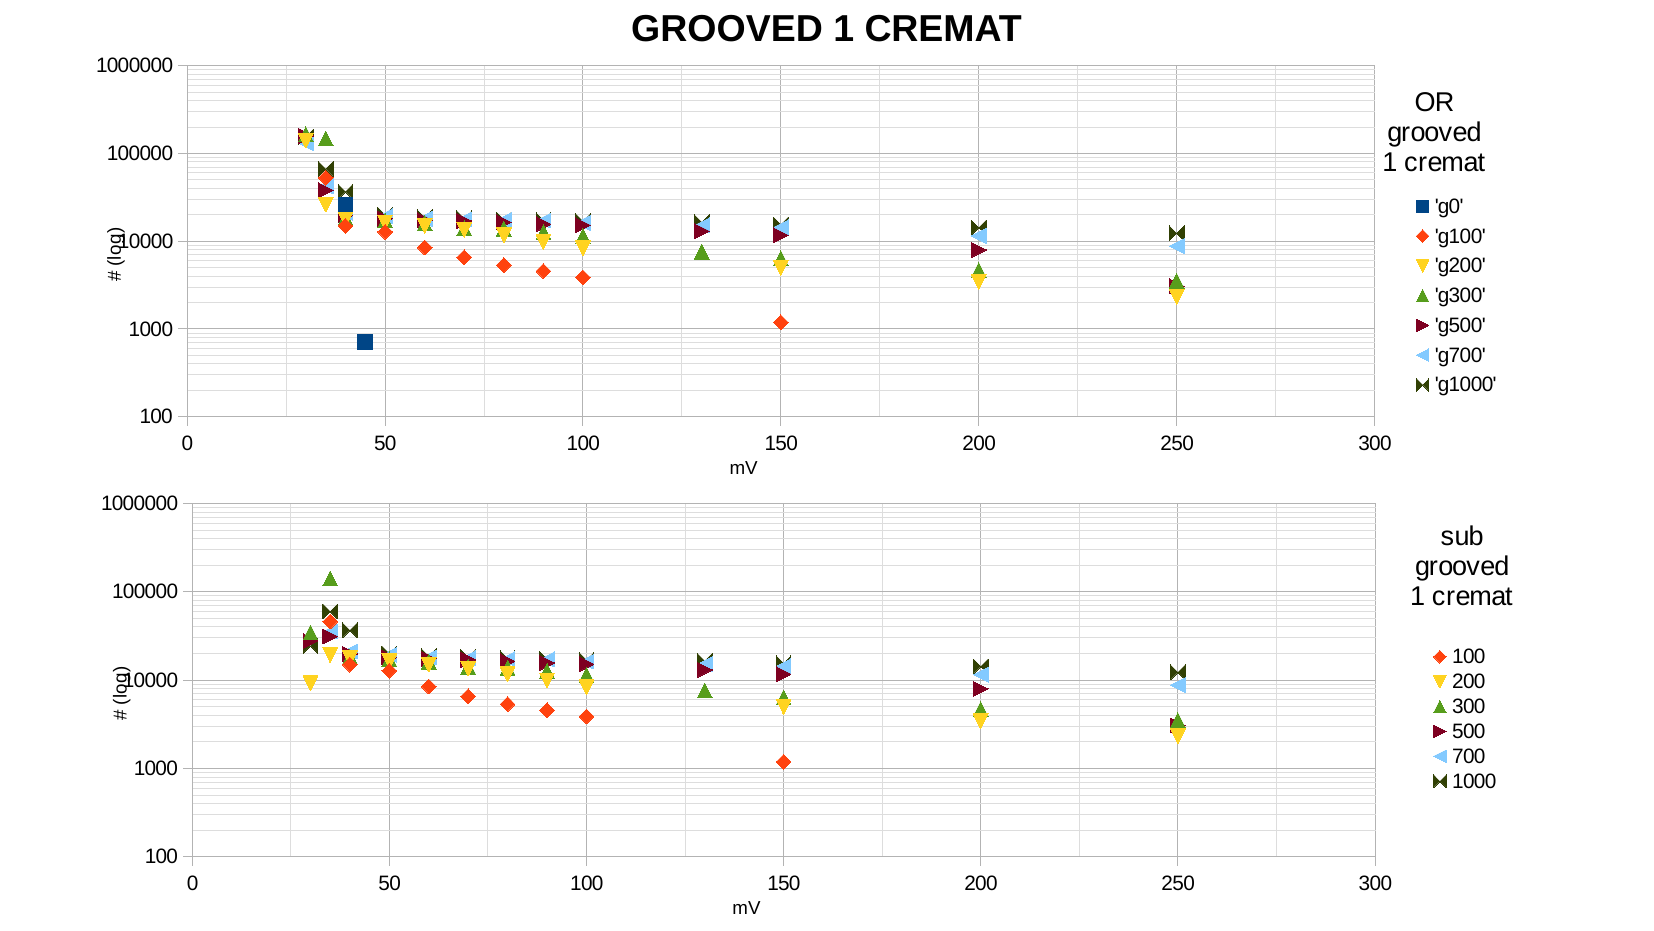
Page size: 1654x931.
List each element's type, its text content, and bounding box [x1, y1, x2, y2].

chart [101, 488, 1547, 926]
text_box GROOVED 1 CREMAT [0, 0, 1654, 57]
chart [95, 50, 1555, 485]
